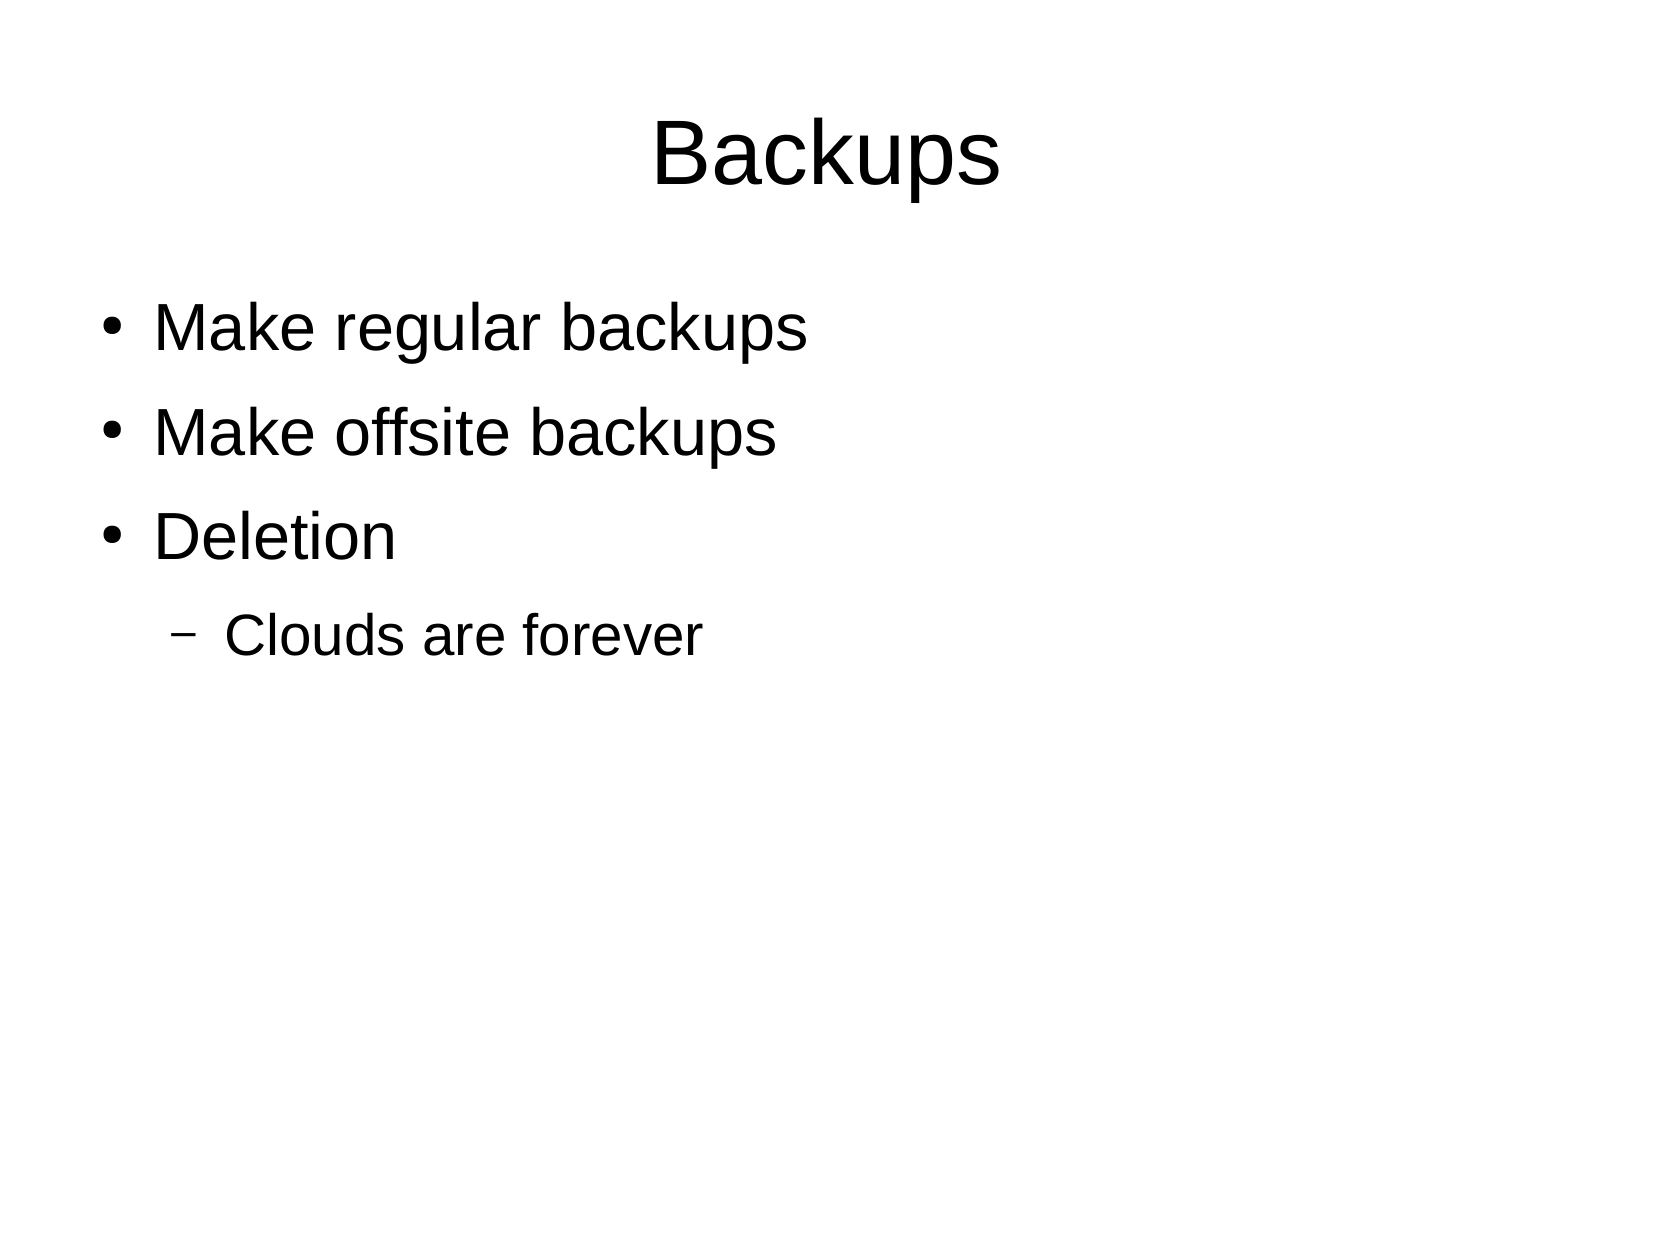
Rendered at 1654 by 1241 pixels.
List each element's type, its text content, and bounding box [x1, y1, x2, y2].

title Backups [82, 49, 1571, 257]
list Make regular backups Make offsite backups Deletion Clouds are forever [82, 290, 1571, 1010]
